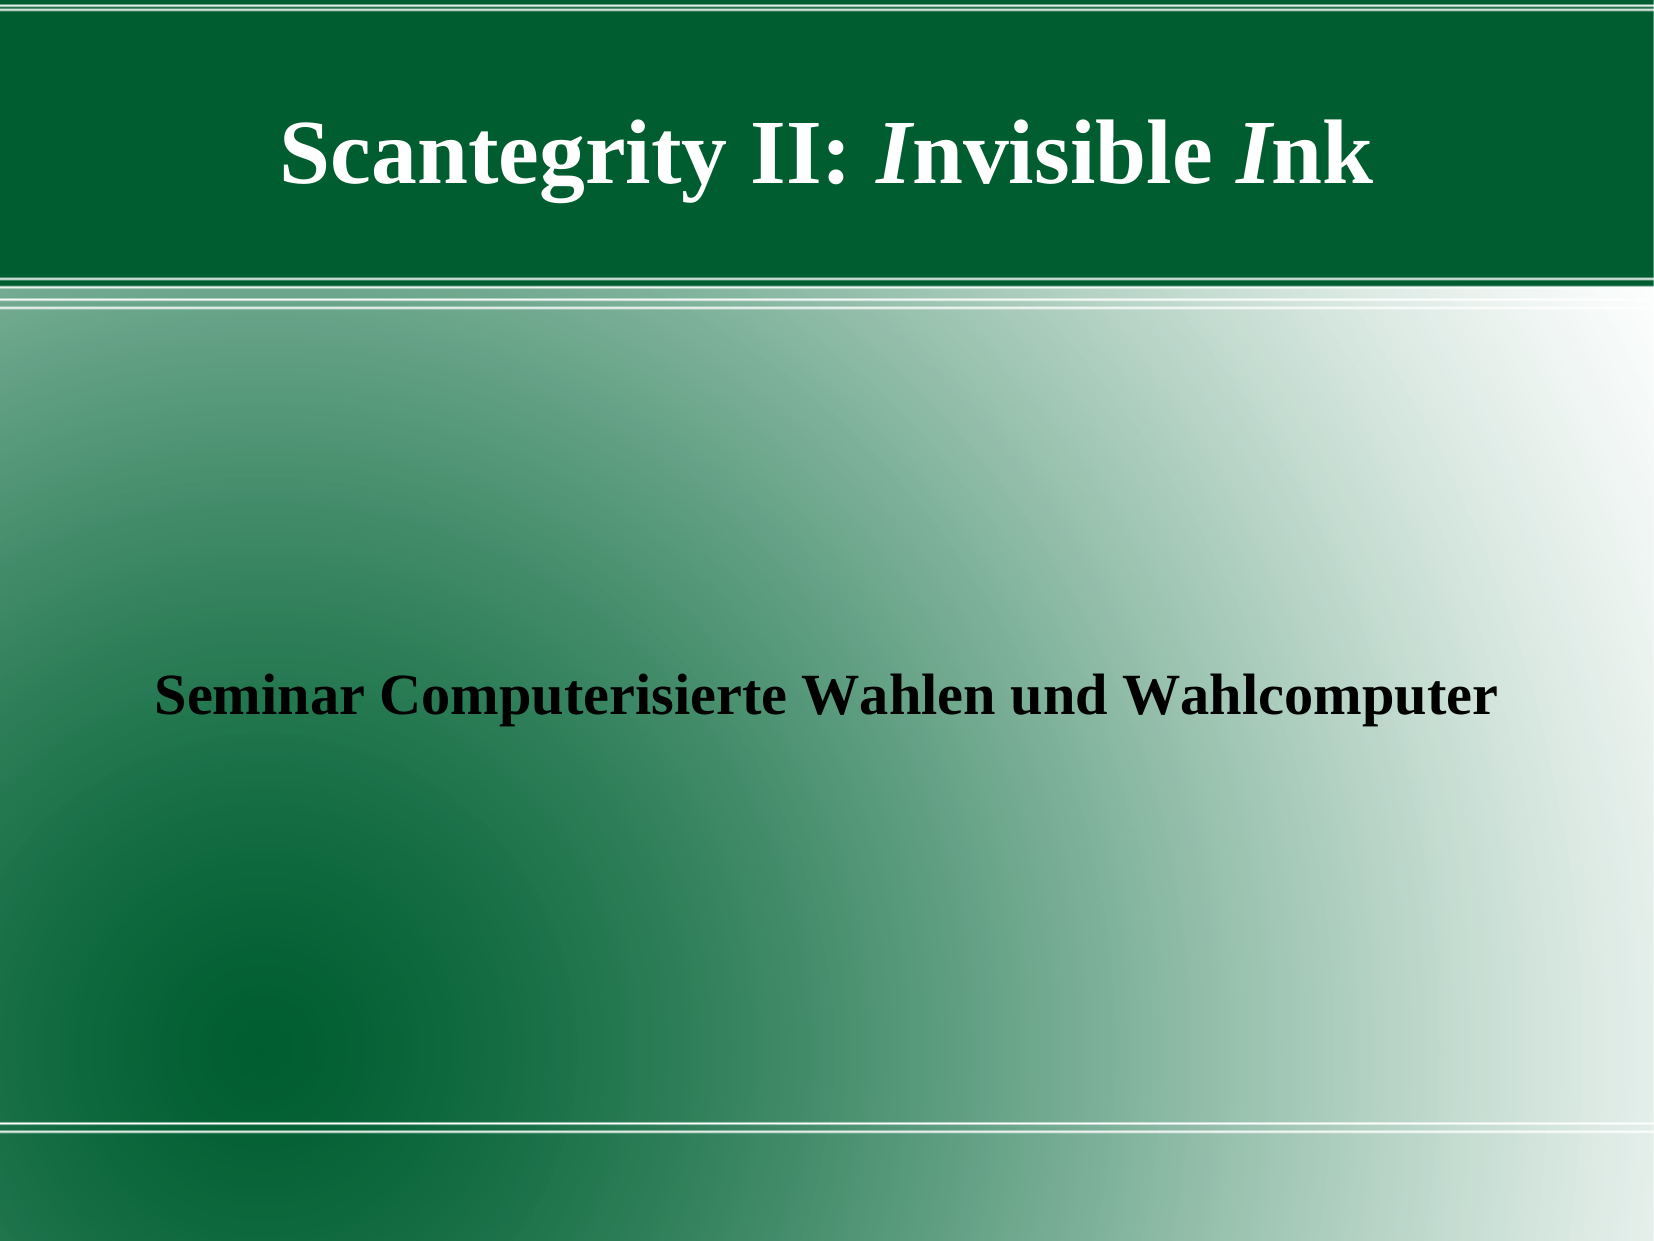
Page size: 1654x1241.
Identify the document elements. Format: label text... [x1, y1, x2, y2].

title Scantegrity II: Invisible Ink [82, 56, 1571, 250]
subtitle Seminar Computerisierte Wahlen und Wahlcomputer [82, 344, 1571, 1044]
picture [0, 0, 1654, 1241]
